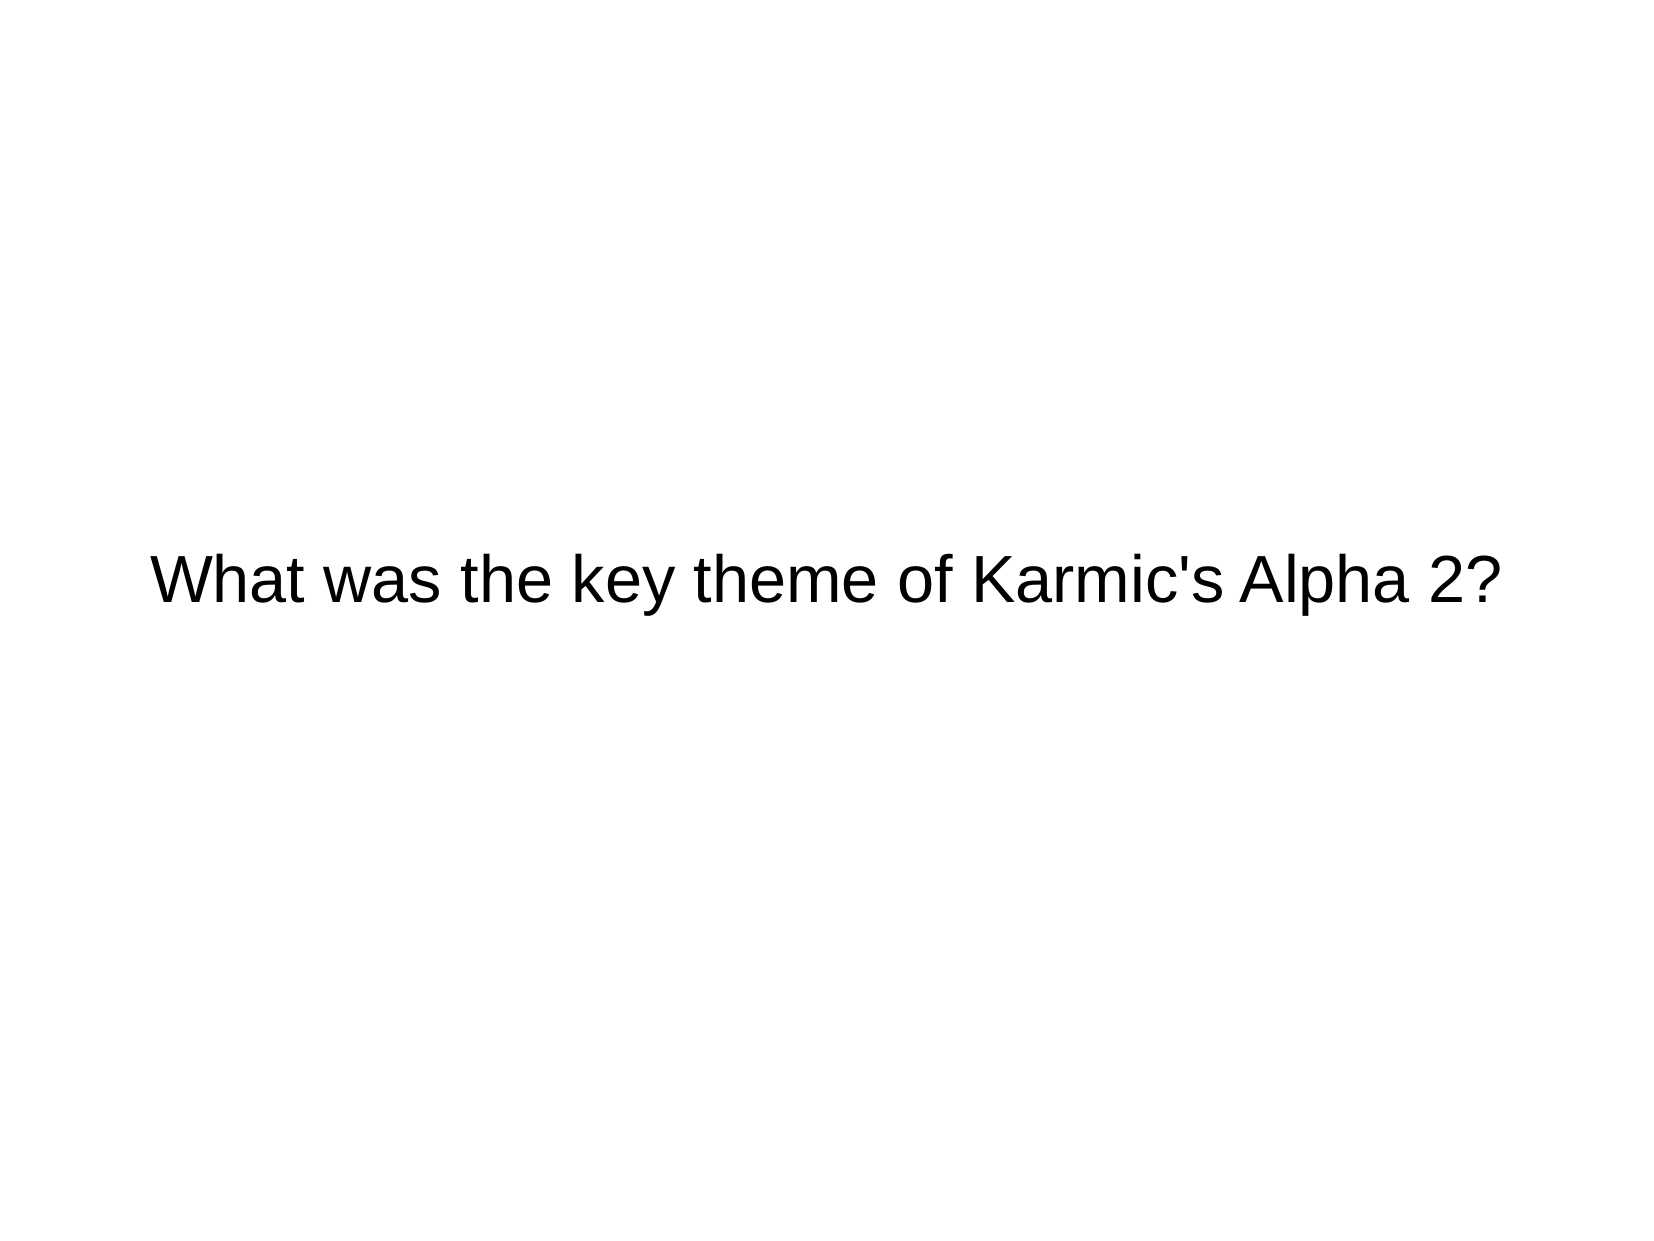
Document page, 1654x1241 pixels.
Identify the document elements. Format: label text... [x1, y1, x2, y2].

subtitle What was the key theme of Karmic's Alpha 2? [82, 56, 1571, 1102]
